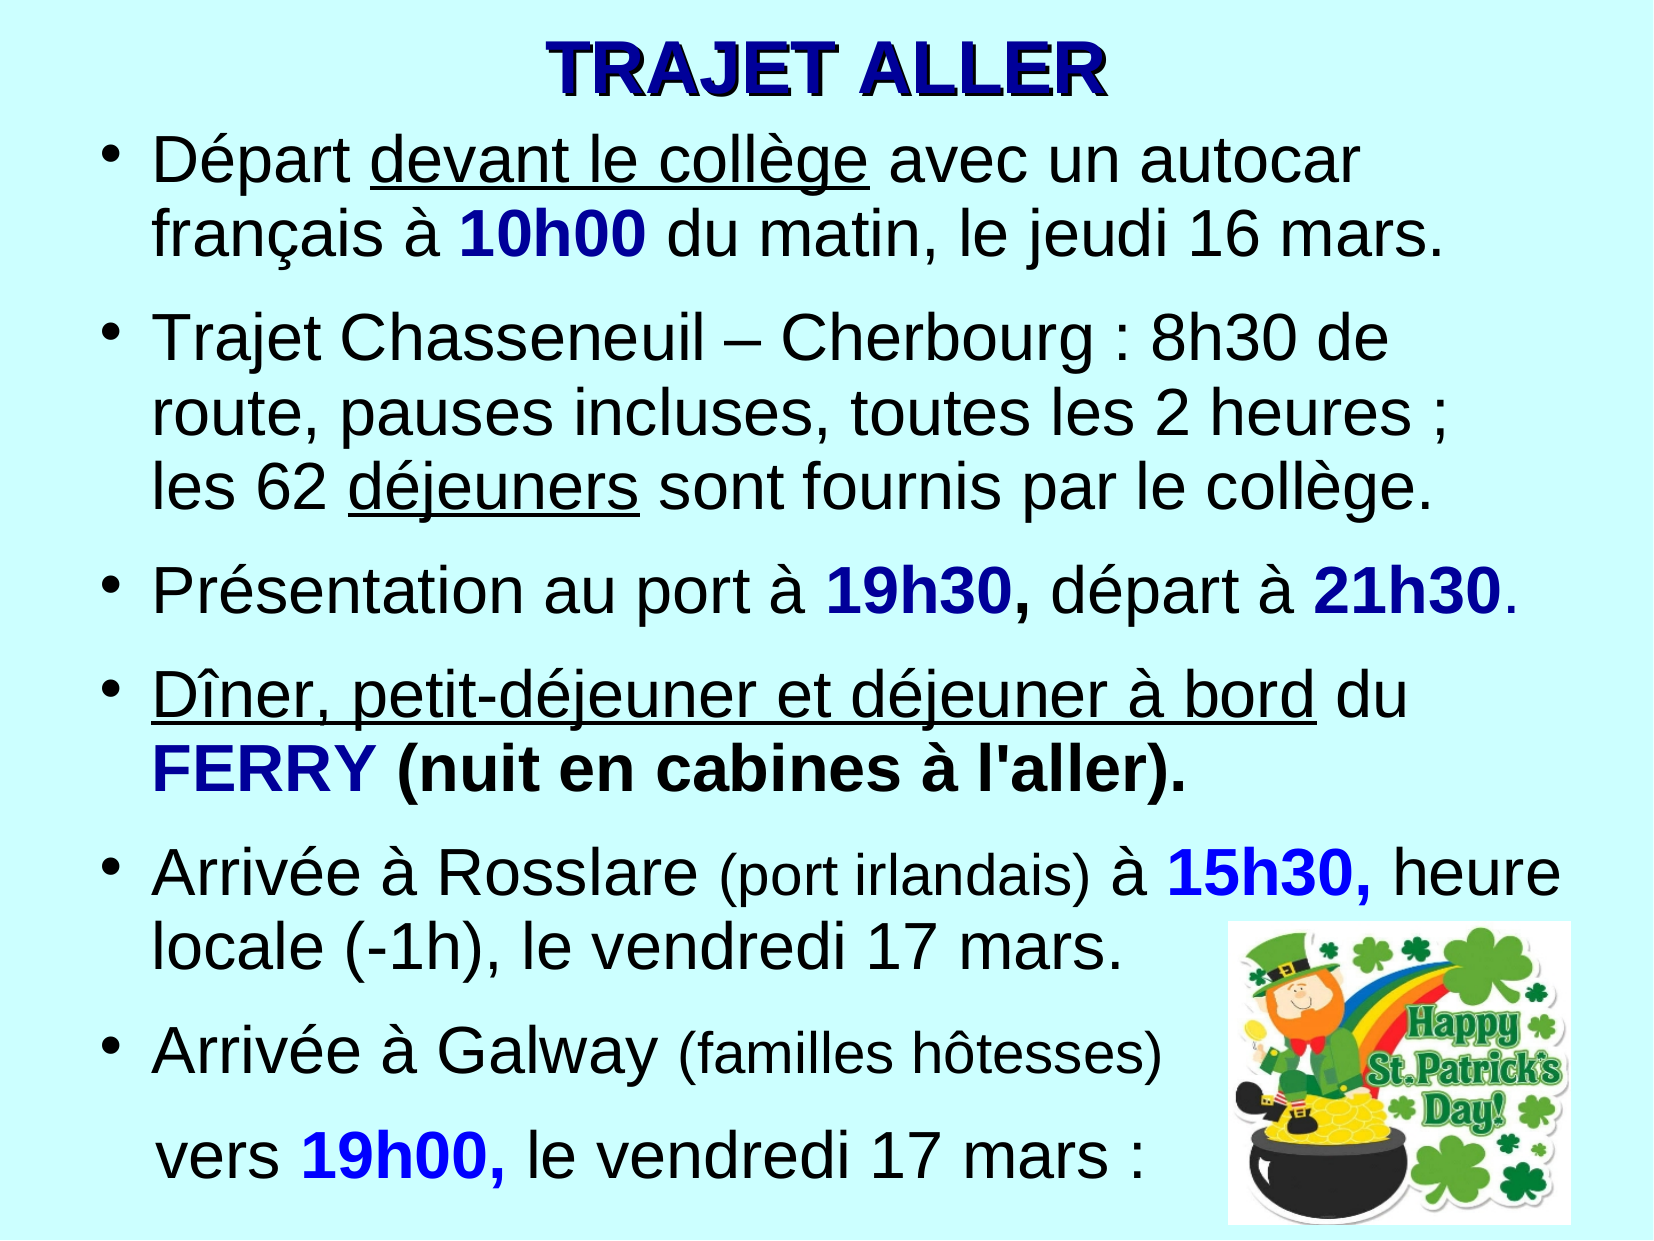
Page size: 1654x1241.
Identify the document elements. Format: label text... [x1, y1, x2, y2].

picture [1228, 921, 1571, 1225]
title TRAJET ALLER [82, 23, 1571, 107]
list Départ devant le collège avec un autocar français à 10h00 du matin, le jeudi 16 mars. Trajet Chasseneuil – Cherbourg : 8h30 de route, pauses incluses, toutes les 2 heures ; les 62 déjeuners sont fournis par le collège. Présentation au port à 19h30, départ à 21h30. Dîner, petit-déjeuner et déjeuner à bord du FERRY (nuit en cabines à l'aller). Arrivée à Rosslare (port irlandais) à 15h30, heure locale (-1h), le vendredi 17 mars. Arrivée à Galway (familles hôtesses) vers 19h00, le vendredi 17 mars : [82, 118, 1571, 1217]
